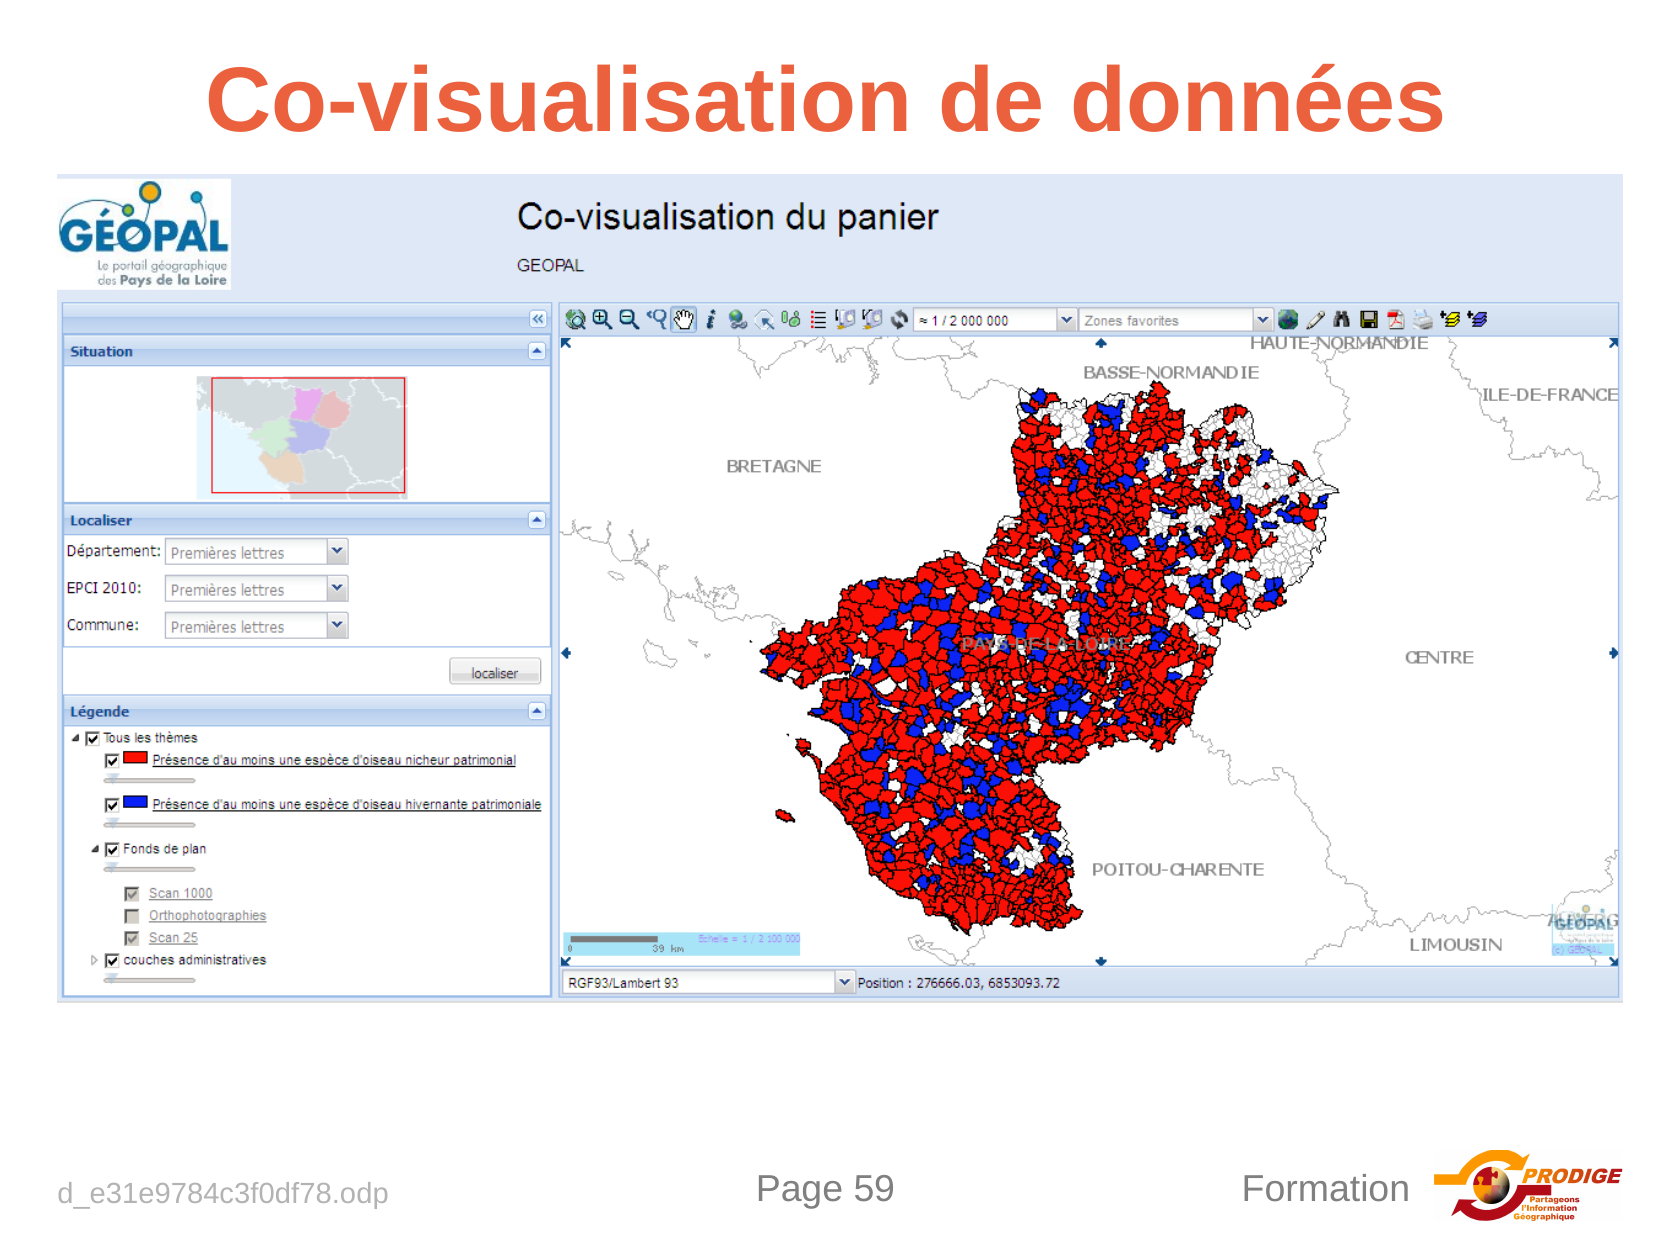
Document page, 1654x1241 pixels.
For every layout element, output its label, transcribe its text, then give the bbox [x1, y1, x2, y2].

picture [1434, 1150, 1623, 1221]
picture [57, 174, 1623, 1004]
title Co-visualisation de données [82, 3, 1571, 174]
